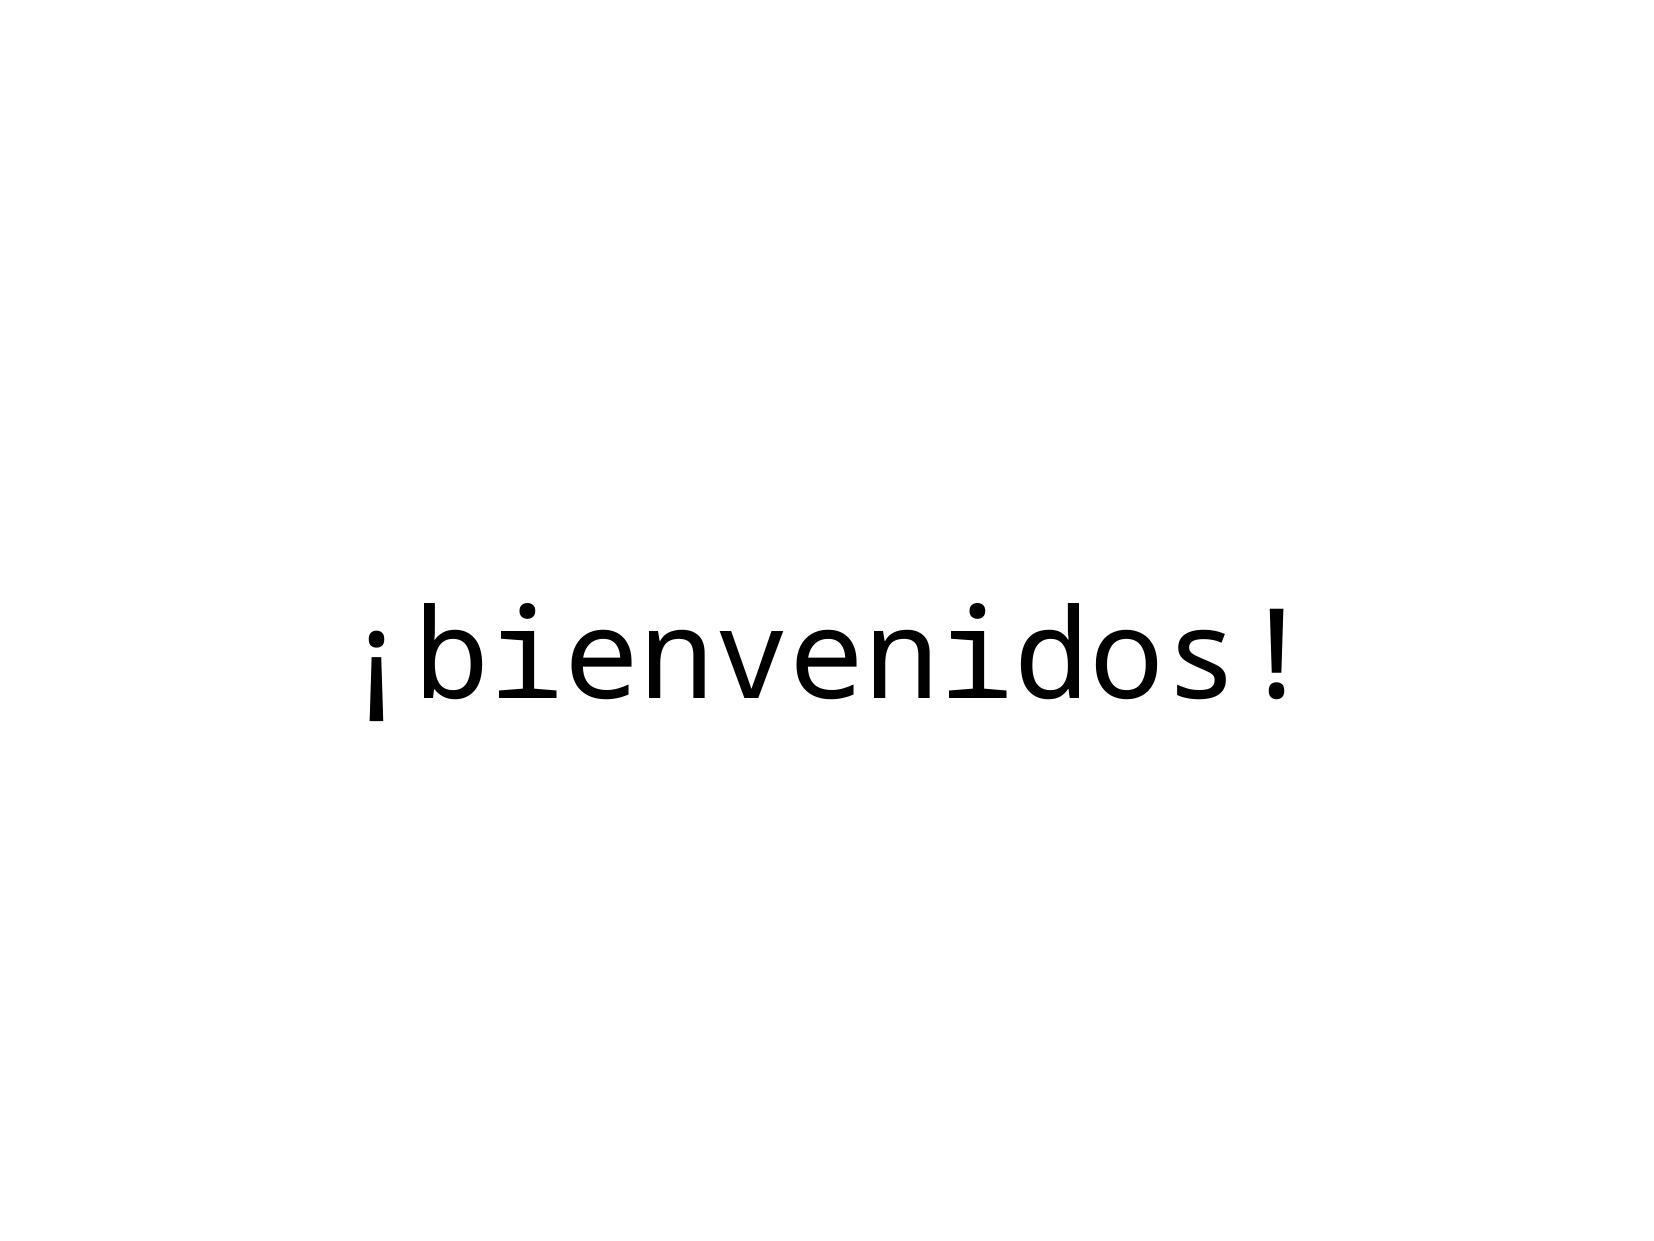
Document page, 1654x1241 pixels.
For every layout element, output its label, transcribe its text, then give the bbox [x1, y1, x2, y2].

subtitle ¡bienvenidos! [82, 290, 1571, 1010]
